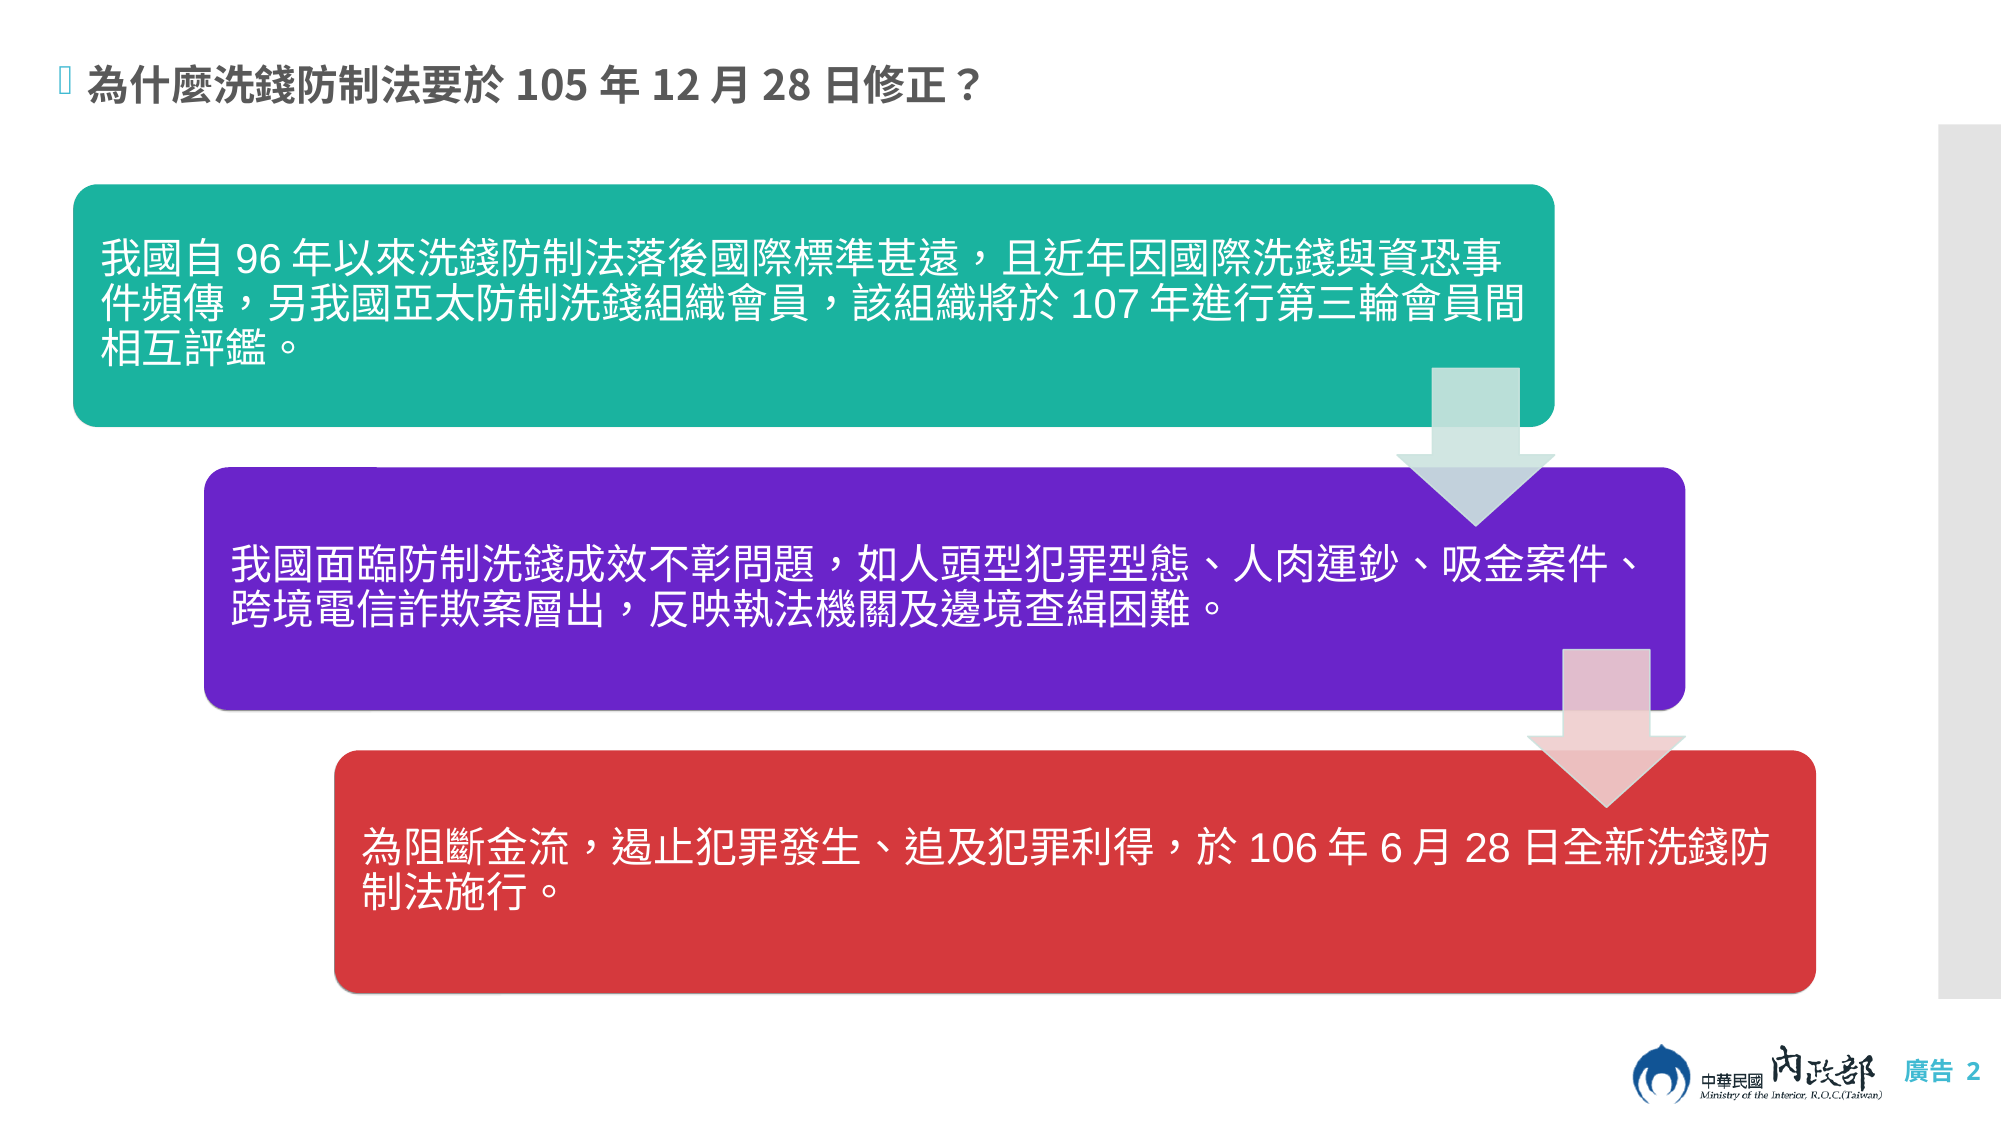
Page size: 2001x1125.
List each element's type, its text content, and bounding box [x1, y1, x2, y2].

text_box 我國自96年以來洗錢防制法落後國際標準甚遠，且近年因國際洗錢與資恐事件頻傳，另我國亞太防制洗錢組織會員，該組織將於107年進行第三輪會員間相互評鑑。 [73, 184, 1555, 427]
text_box [1397, 368, 1555, 526]
list 為什麼洗錢防制法要於105年12月28日修正？ [42, 28, 1853, 146]
text_box 我國面臨防制洗錢成效不彰問題，如人頭型犯罪型態、人肉運鈔、吸金案件、跨境電信詐欺案層出，反映執法機關及邊境查緝困難。 [204, 467, 1686, 710]
text_box [1527, 649, 1686, 808]
text_box 為阻斷金流，遏止犯罪發生、追及犯罪利得，於106年6月28日全新洗錢防制法施行。 [334, 750, 1817, 993]
picture [1632, 1044, 1882, 1104]
slide_number 廣告 <編號> [1744, 1042, 1996, 1103]
